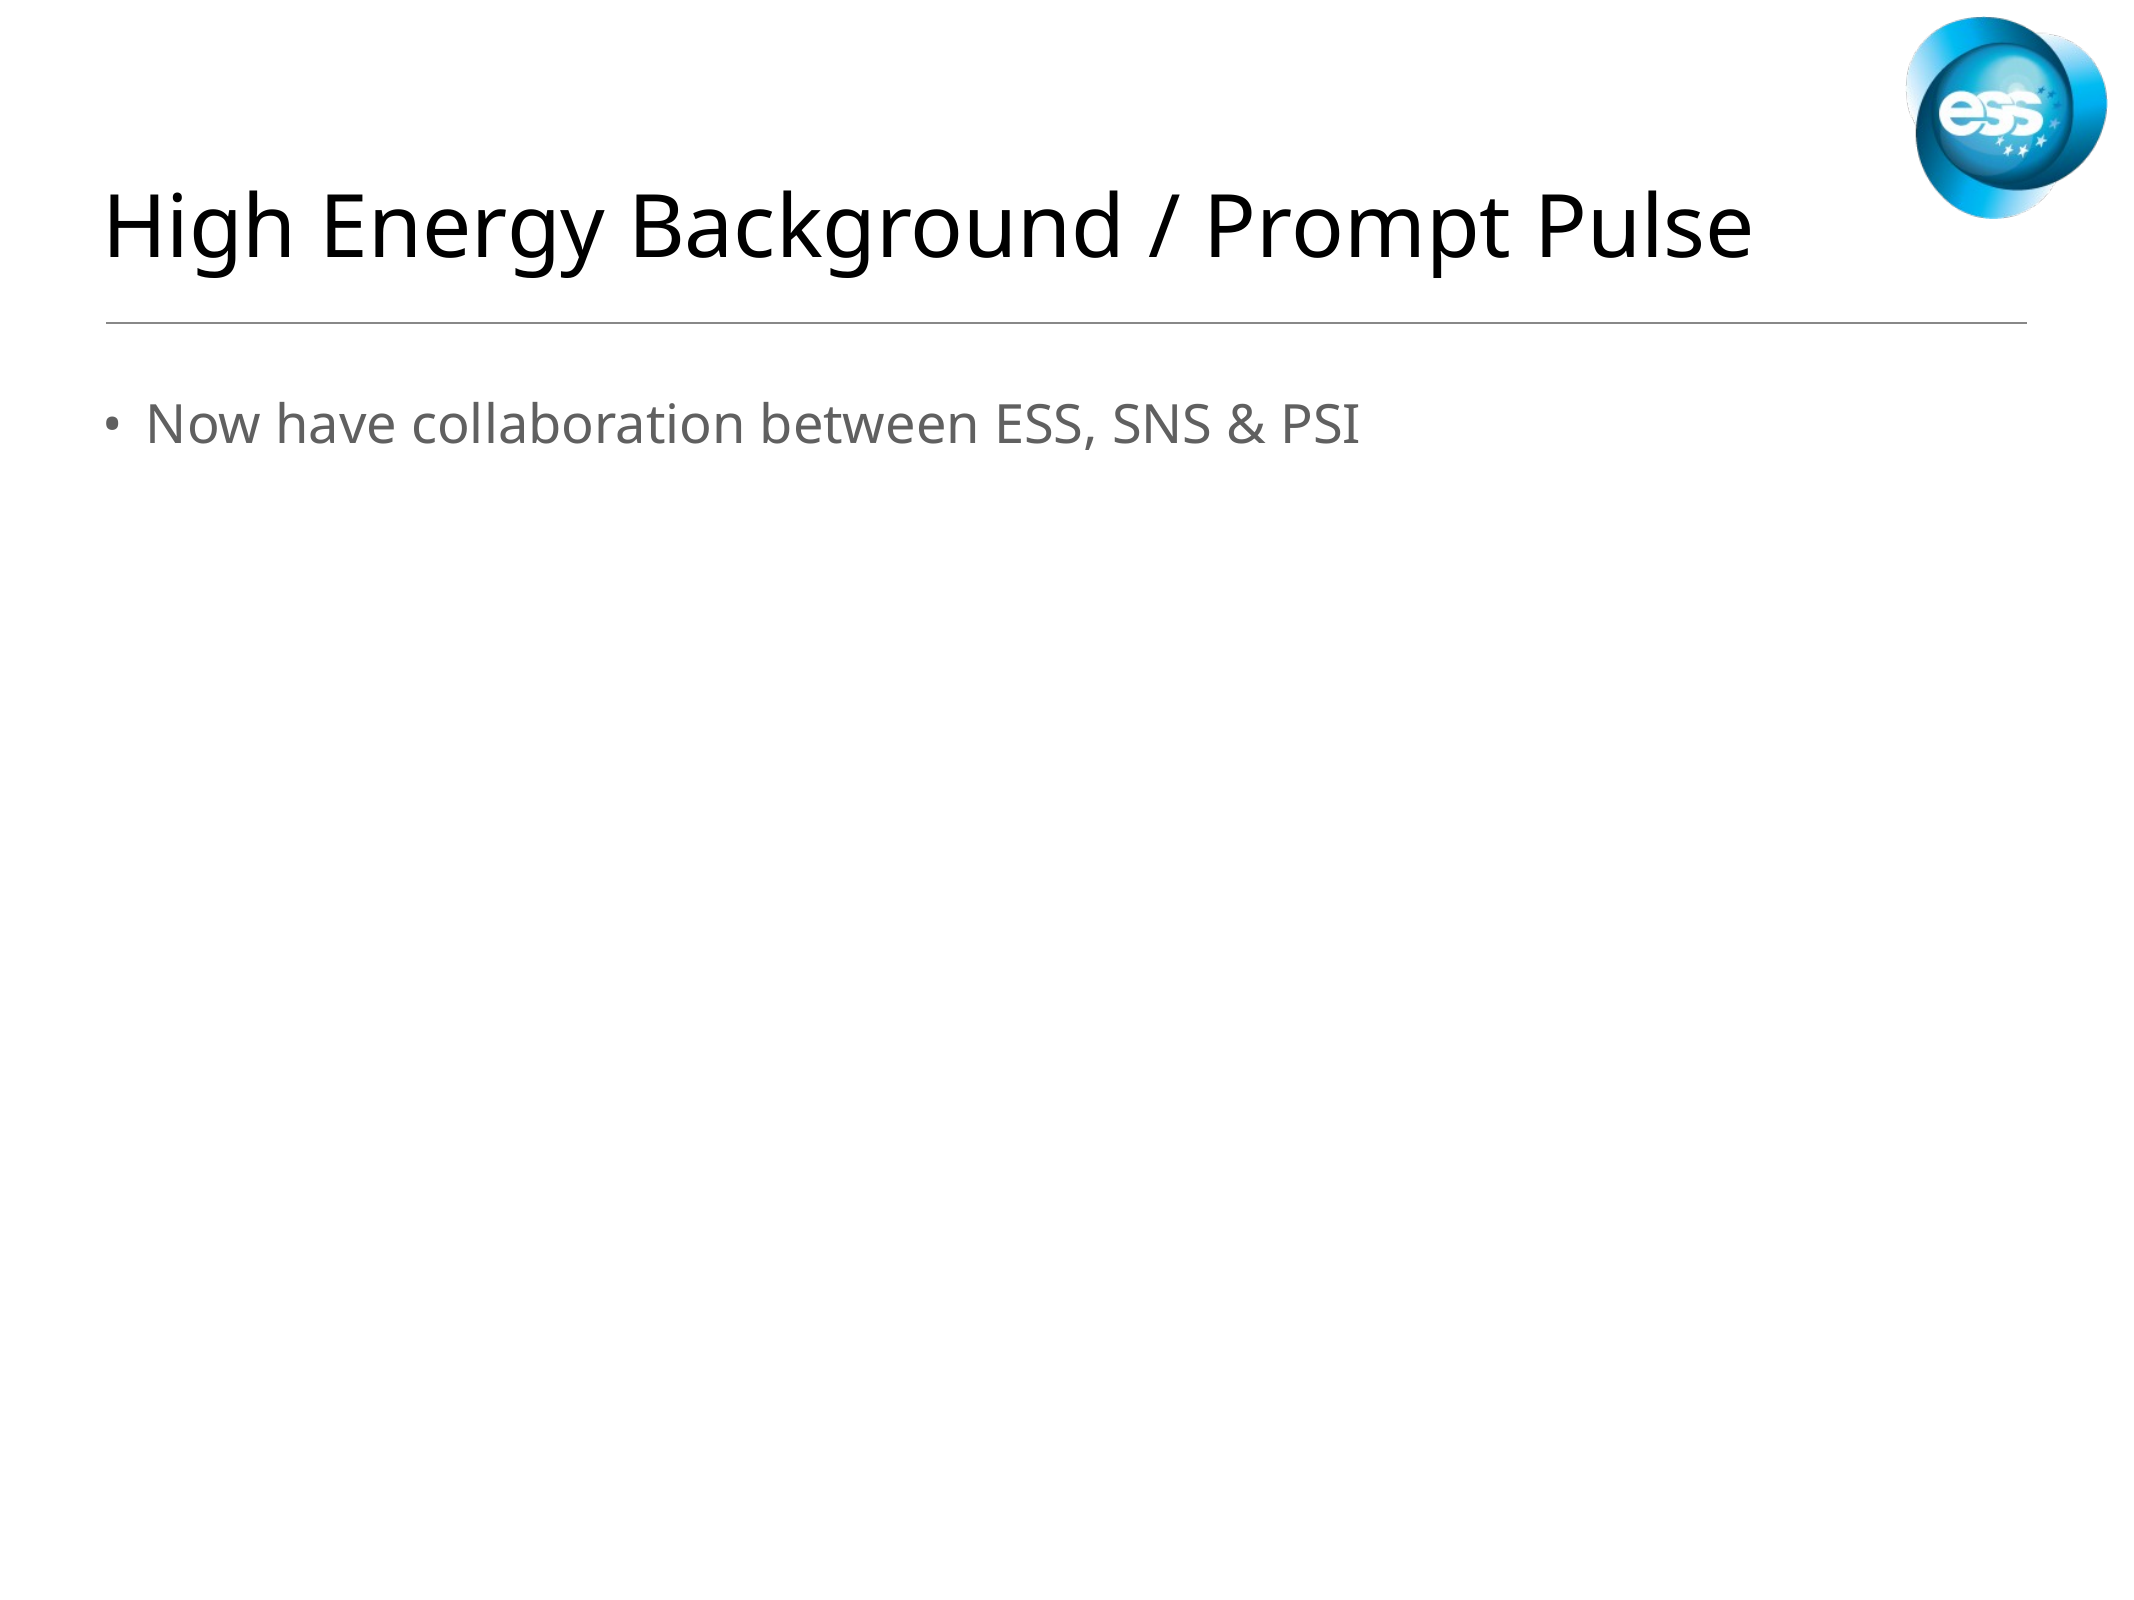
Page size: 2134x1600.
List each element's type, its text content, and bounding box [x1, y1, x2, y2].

picture [2049, 119, 2060, 129]
title High Energy Background / Prompt Pulse [93, 54, 2040, 284]
picture [2040, 67, 2052, 130]
list Now have collaboration between ESS, SNS & PSI [93, 381, 2040, 1459]
picture [2040, 135, 2046, 147]
picture [1905, 16, 2108, 219]
picture [2054, 70, 2061, 81]
